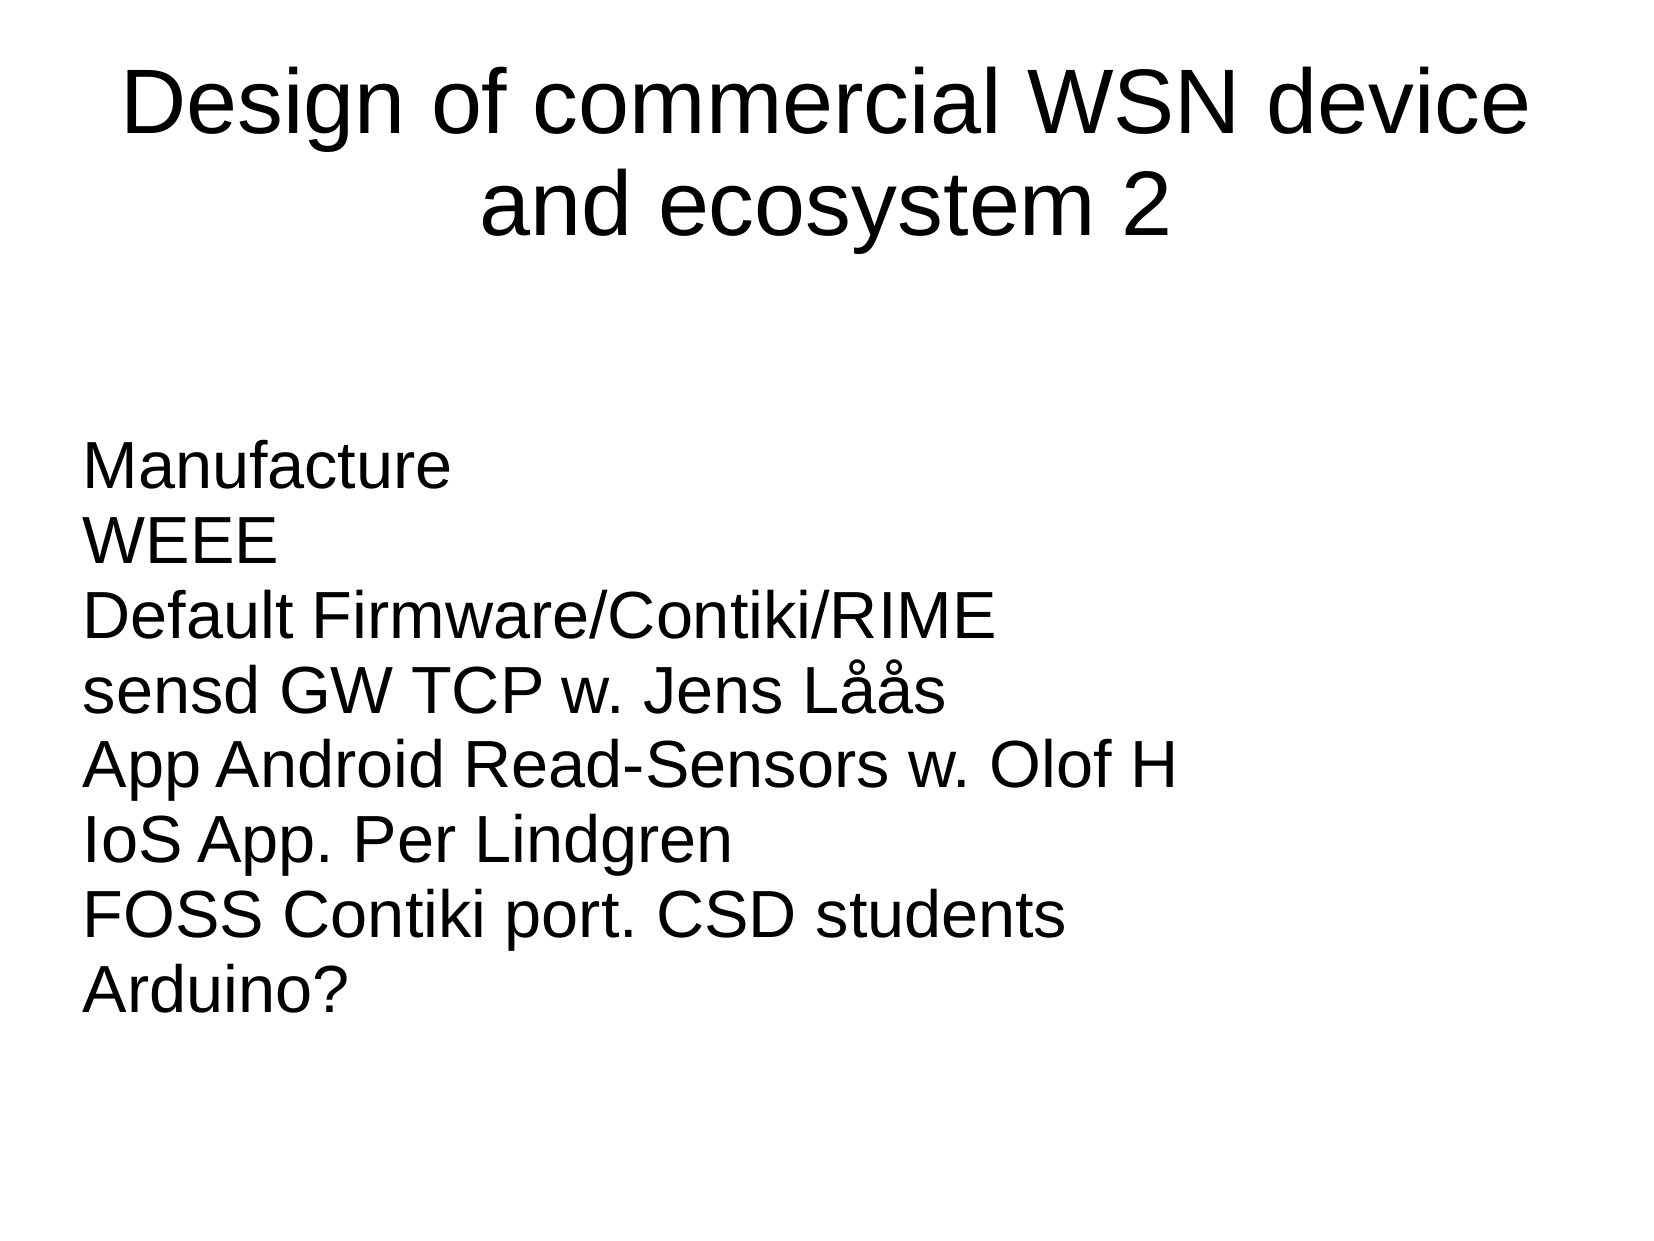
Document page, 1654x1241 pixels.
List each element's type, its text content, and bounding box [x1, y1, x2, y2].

title Design of commercial WSN device and ecosystem 2 [82, 49, 1571, 257]
subtitle Manufacture WEEE Default Firmware/Contiki/RIME sensd GW TCP w. Jens Låås App Android Read-Sensors w. Olof H IoS App. Per Lindgren FOSS Contiki port. CSD students Arduino? [82, 315, 1538, 1141]
